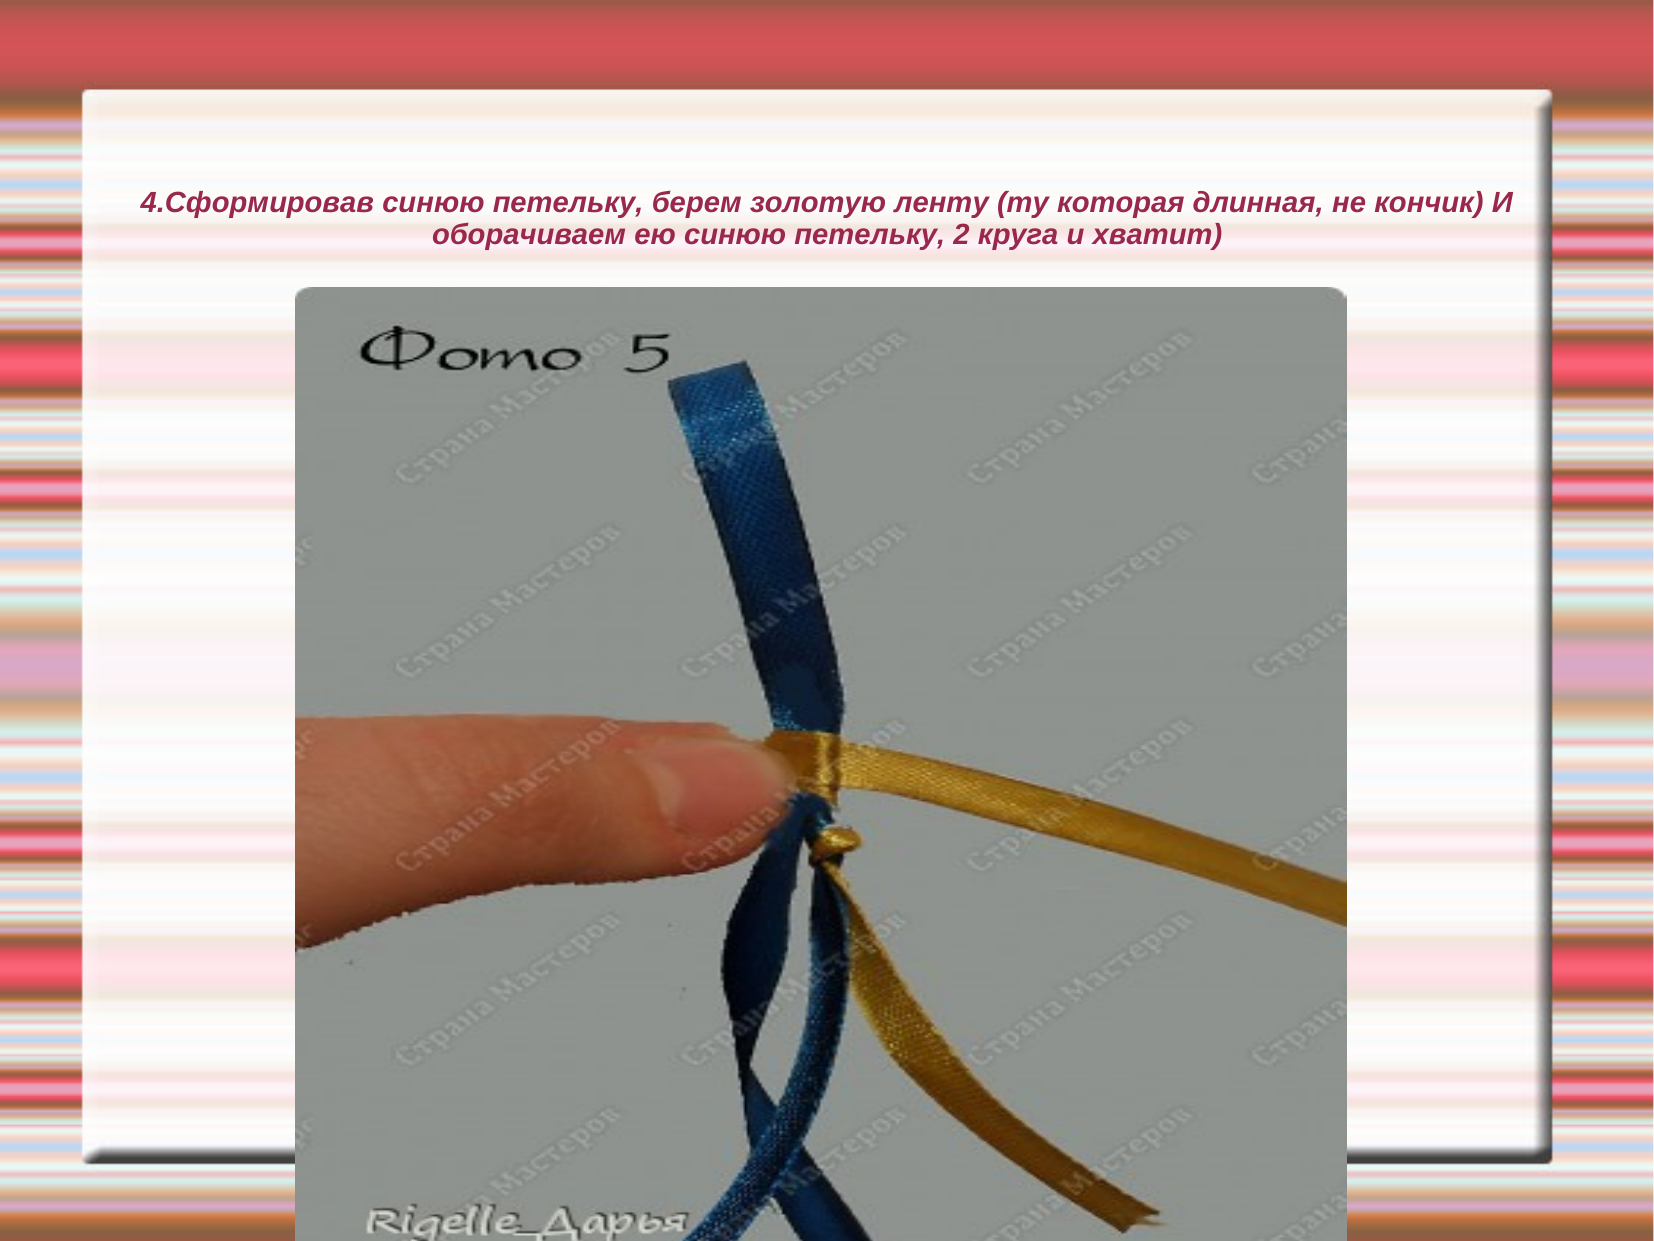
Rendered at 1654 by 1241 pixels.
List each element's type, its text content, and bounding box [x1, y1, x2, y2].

picture [0, 0, 1654, 1241]
title 4.Сформировав синюю петельку, берем золотую ленту (ту которая длинная, не кончик) И оборачиваем ею синюю петельку, 2 круга и хватит) [121, 114, 1534, 322]
